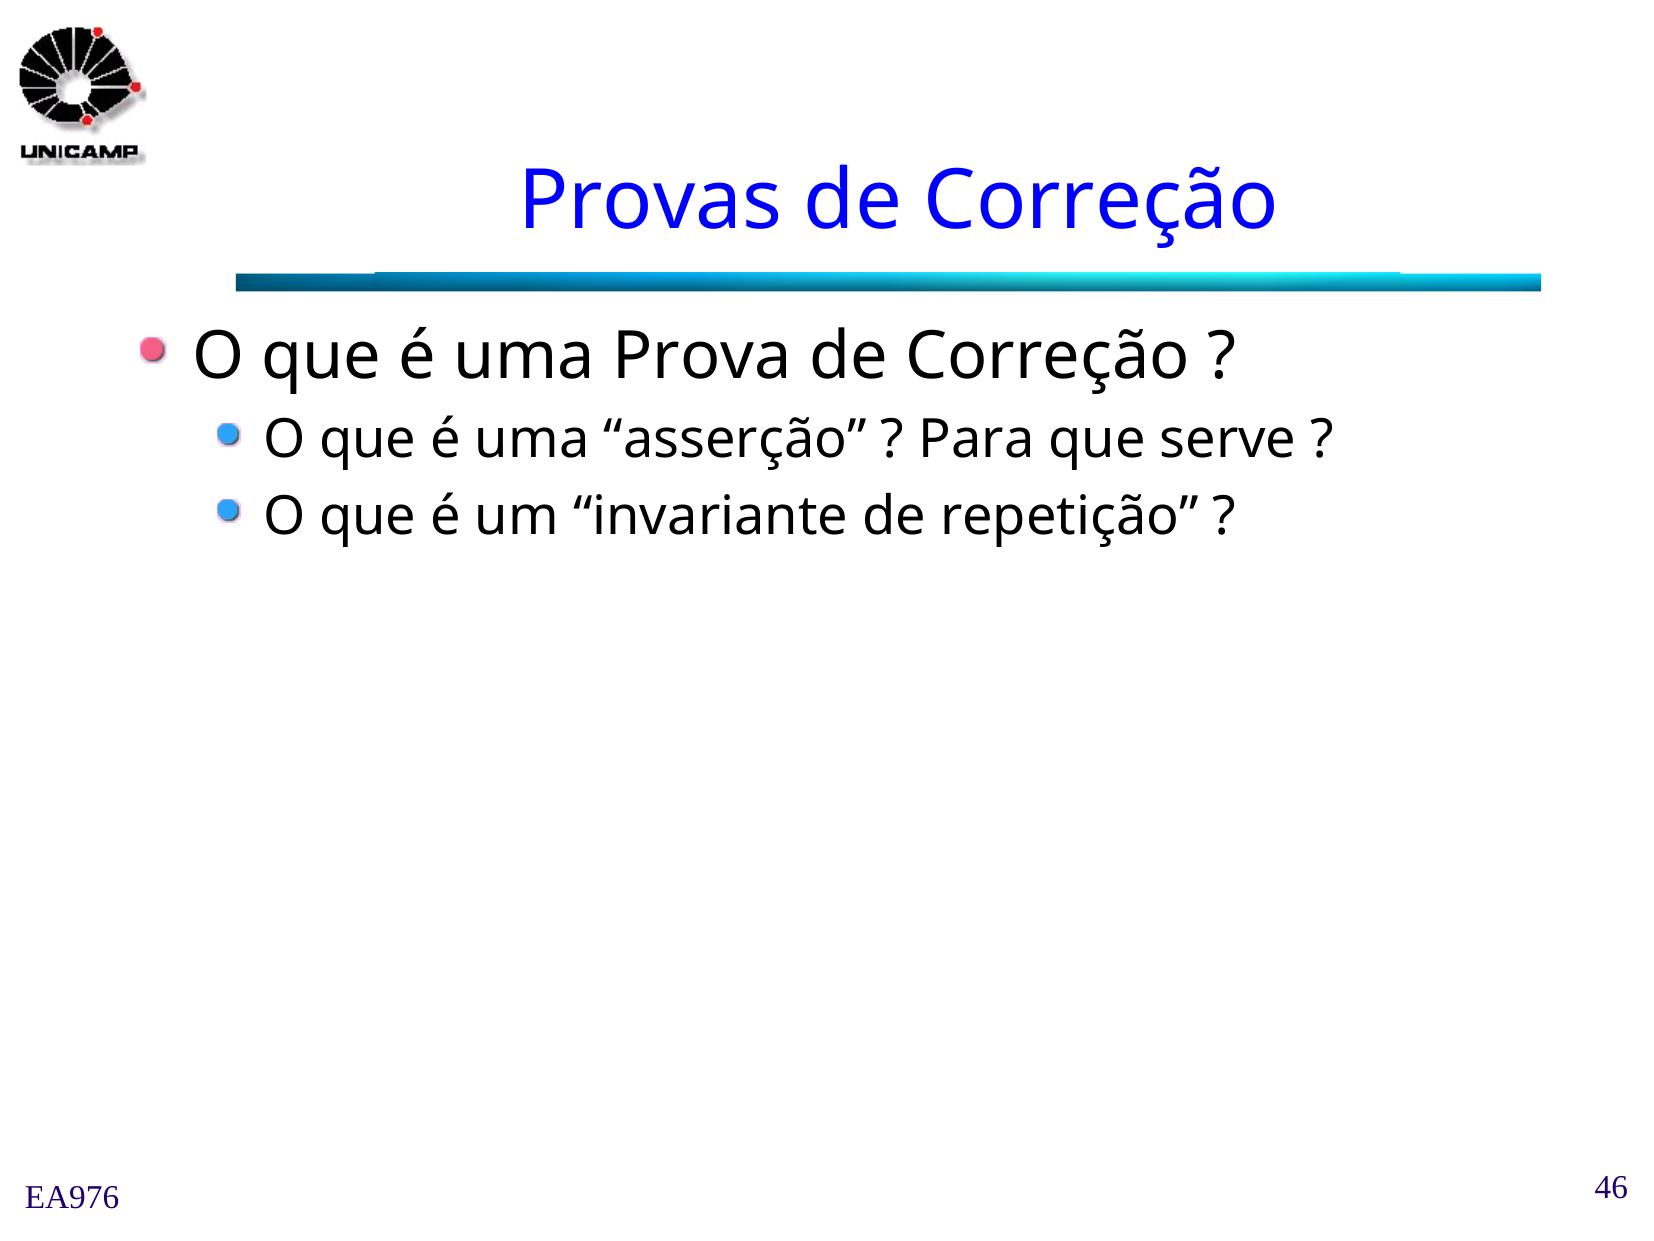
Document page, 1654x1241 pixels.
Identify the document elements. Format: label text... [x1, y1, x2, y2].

title Provas de Correção [264, 57, 1534, 250]
picture [125, 272, 1654, 295]
list O que é uma Prova de Correção ? O que é uma “asserção” ? Para que serve ? O que é um “invariante de repetição” ? [121, 309, 1534, 1182]
